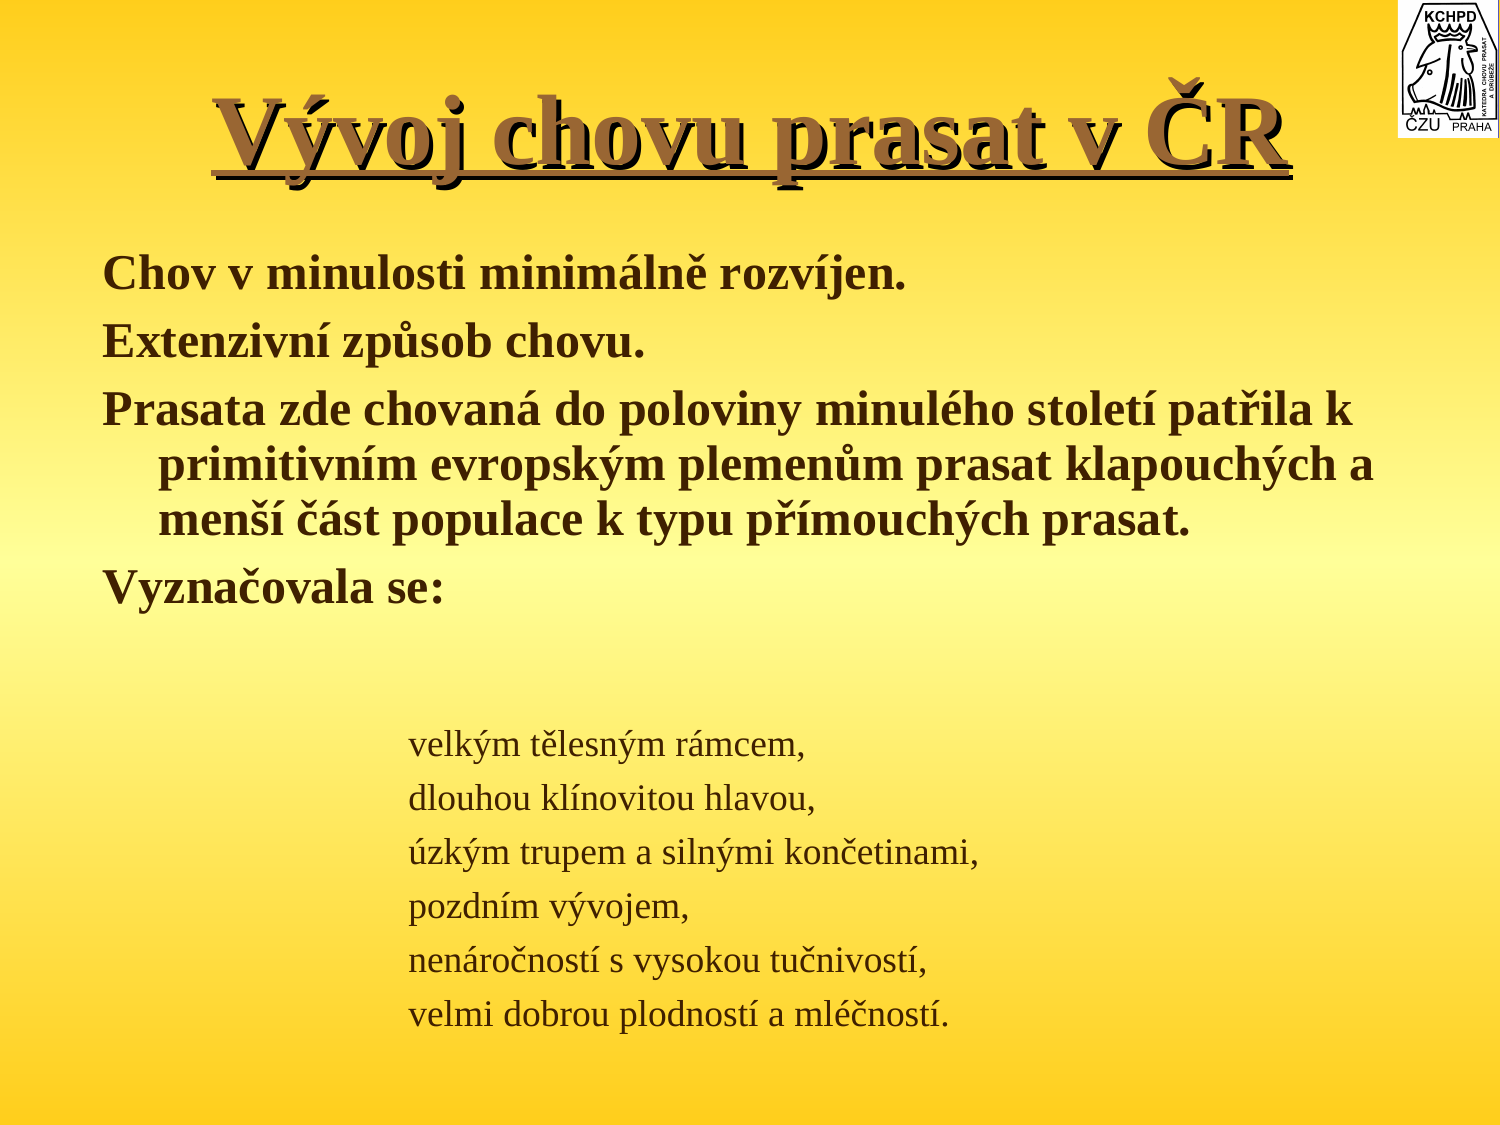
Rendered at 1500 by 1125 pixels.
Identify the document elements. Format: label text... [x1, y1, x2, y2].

chart [1397, 0, 1500, 140]
title Vývoj chovu prasat v ČR [112, 37, 1388, 225]
list Chov v minulosti minimálně rozvíjen. Extenzivní způsob chovu. Prasata zde chovaná do poloviny minulého století patřila k primitivním evropským plemenům prasat klapouchých a menší část populace k typu přímouchých prasat. Vyznačovala se: [87, 237, 1500, 711]
text_box velkým tělesným rámcem, dlouhou klínovitou hlavou, úzkým trupem a silnými končetinami, pozdním vývojem, nenáročností s vysokou tučnivostí, velmi dobrou plodností a mléčností. [383, 715, 1247, 1043]
